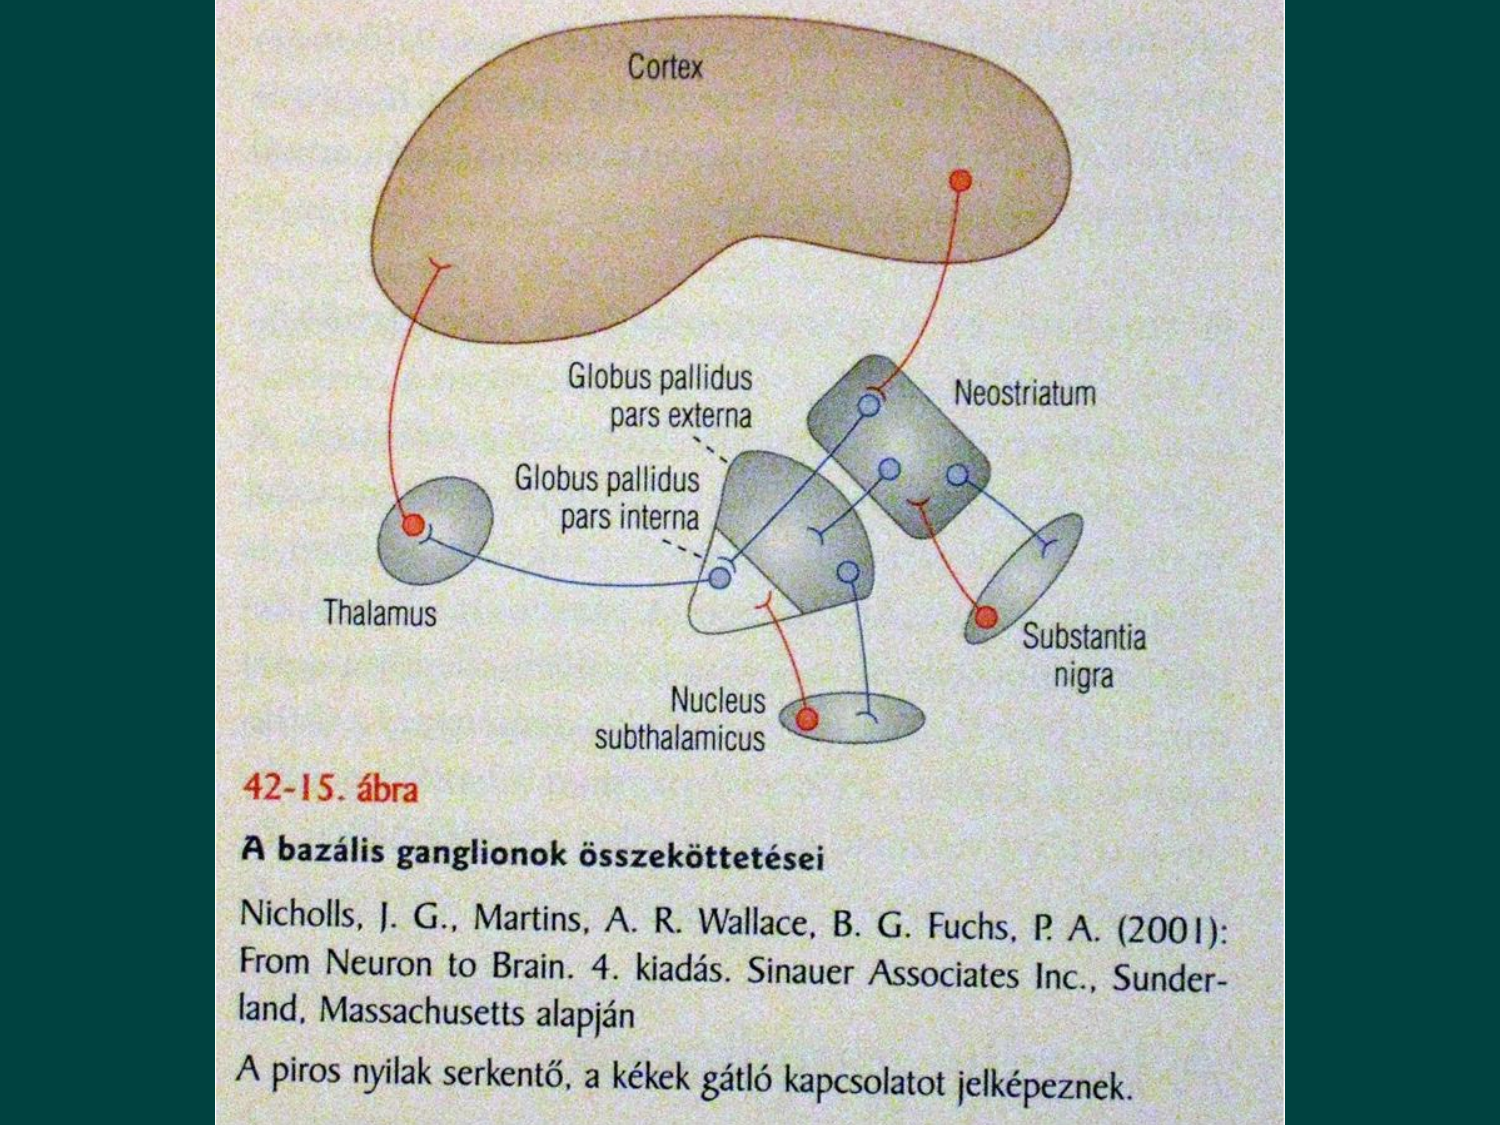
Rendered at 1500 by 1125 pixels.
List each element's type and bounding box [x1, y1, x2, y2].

picture [215, 0, 1285, 1125]
